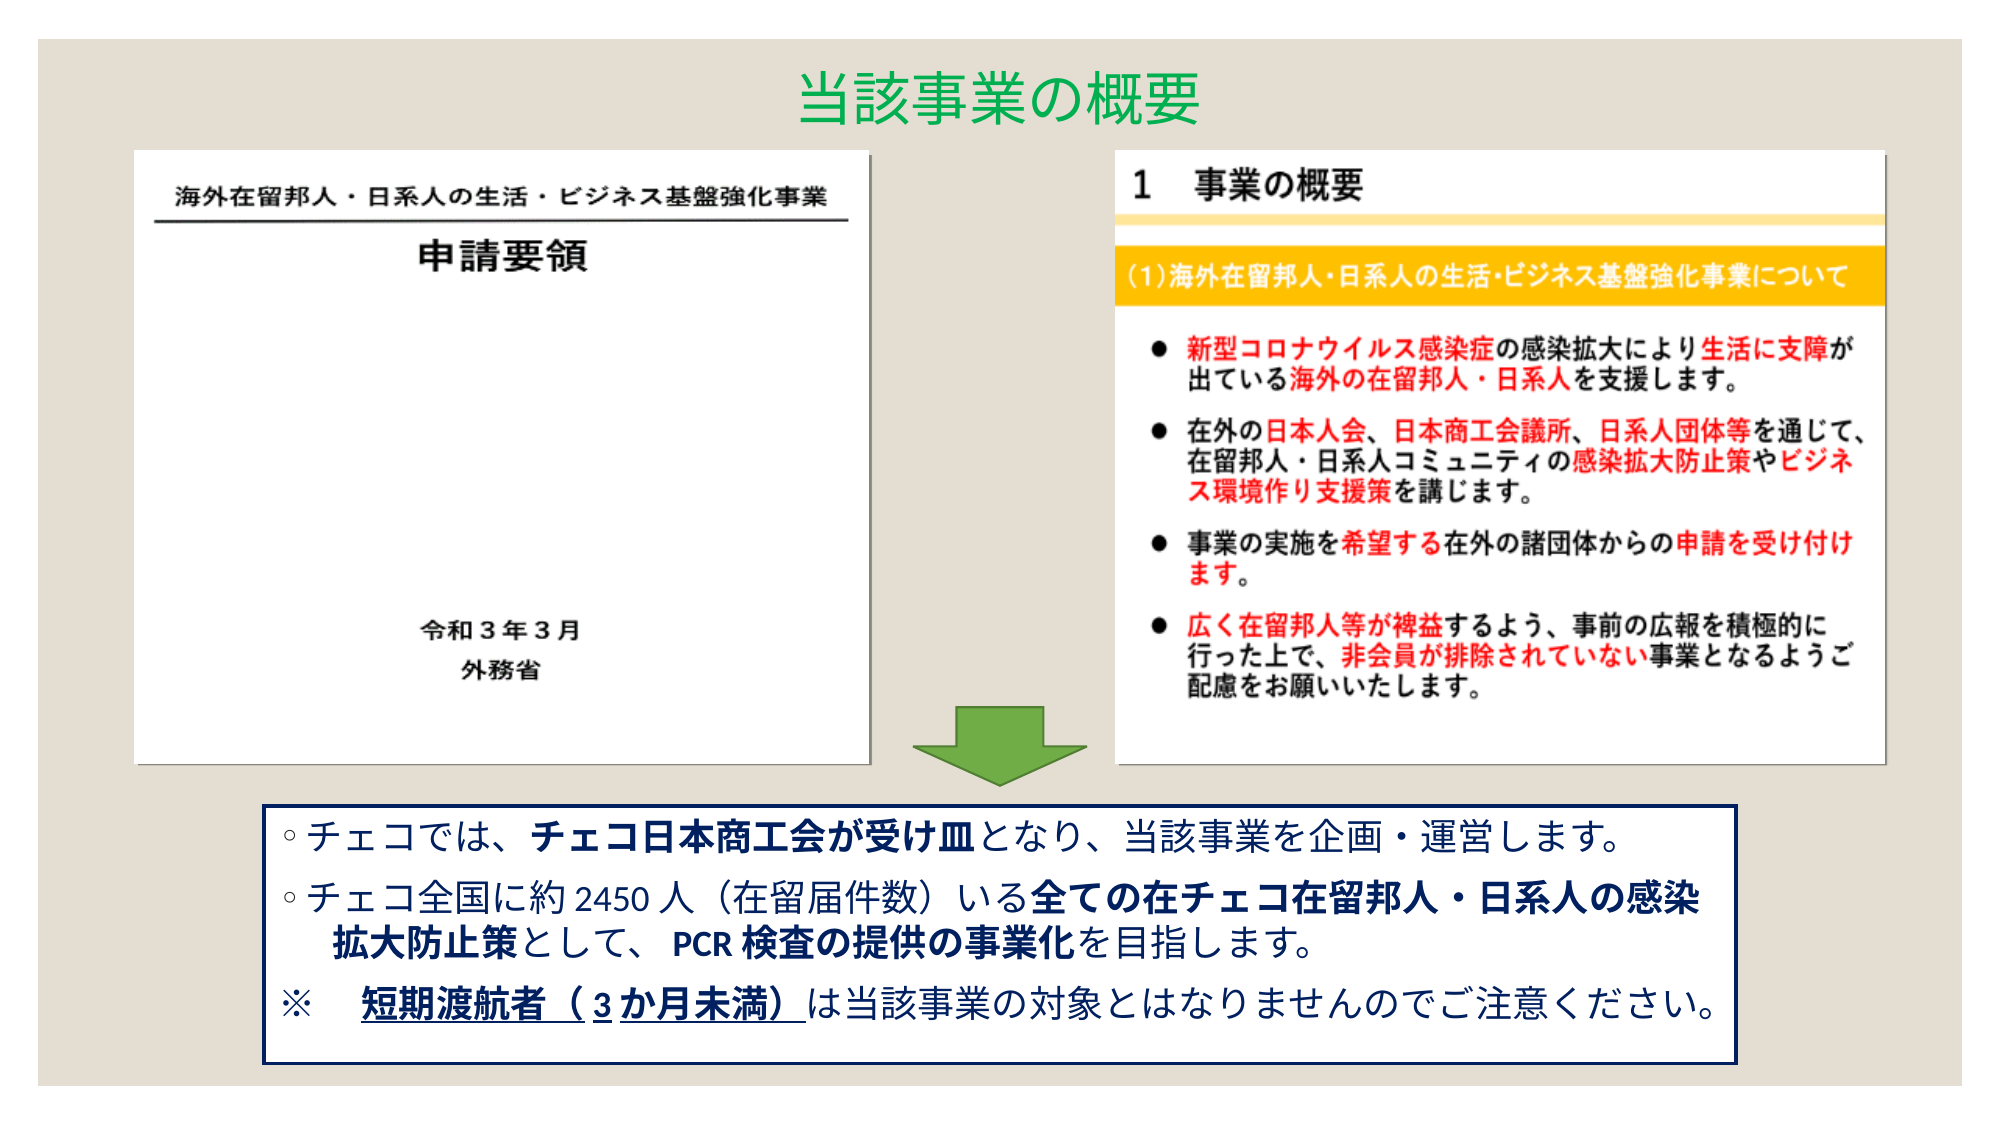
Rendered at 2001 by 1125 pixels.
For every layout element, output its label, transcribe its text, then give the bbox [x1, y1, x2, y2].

list チェコでは、チェコ日本商工会が受け皿となり、当該事業を企画・運営します。 チェコ全国に約2450人（在留届件数）いる全ての在チェコ在留邦人・日系人の感染拡大防止策として、PCR検査の提供の事業化を目指します。 ※ 短期渡航者（3か月未満）は当該事業の対象とはなりませんのでご注意ください。 [263, 805, 1737, 1064]
title 当該事業の概要 [210, 55, 1786, 148]
picture [1115, 150, 1885, 764]
picture [134, 150, 869, 764]
text_box [913, 707, 1087, 786]
